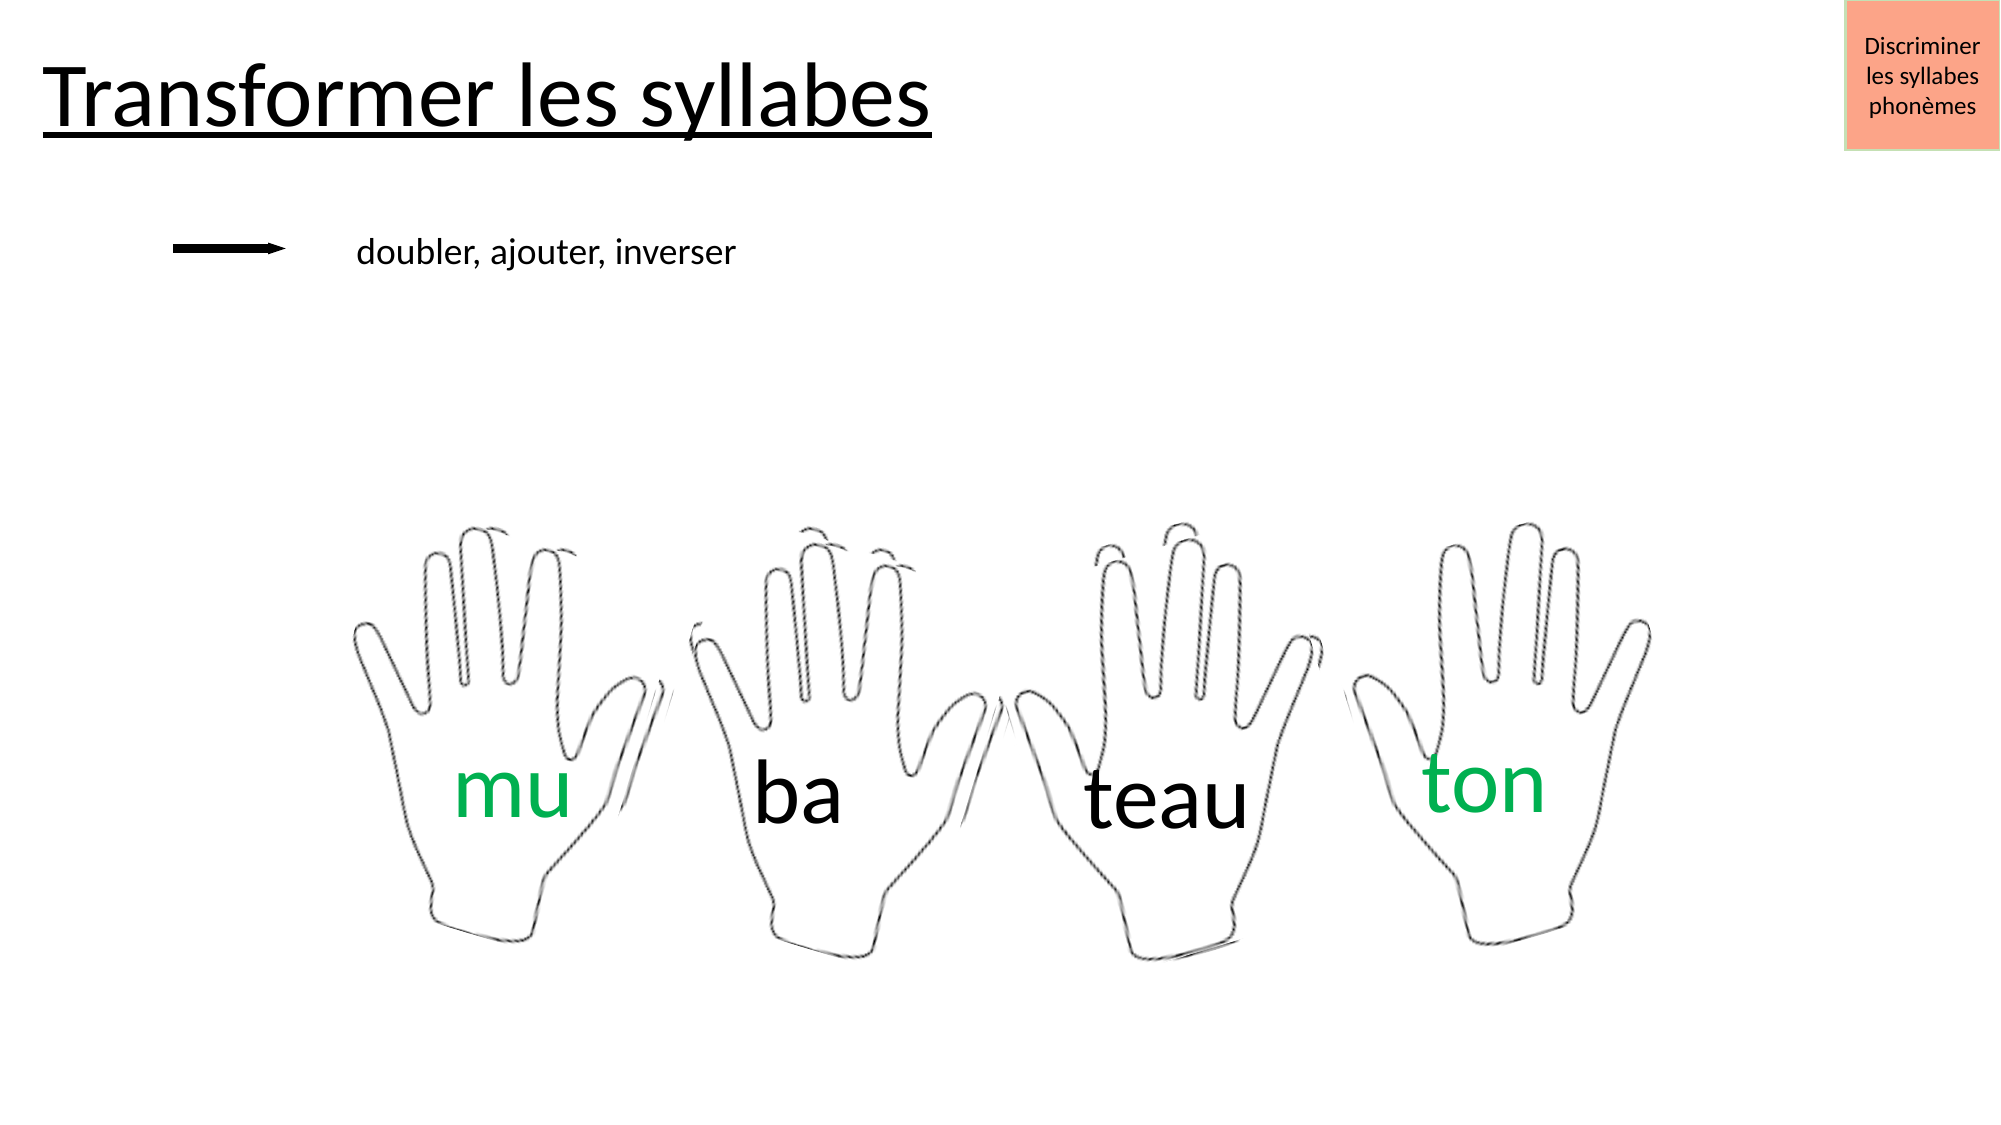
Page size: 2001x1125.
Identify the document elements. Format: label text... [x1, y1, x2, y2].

text_box ton [1407, 714, 1563, 839]
text_box Transformer les syllabes [28, 27, 947, 152]
text_box doubler, ajouter, inverser [341, 220, 1584, 280]
text_box Discriminer les syllabes phonèmes [1846, 0, 2000, 150]
picture [279, 496, 1398, 985]
text_box teau [1069, 729, 1267, 855]
text_box mu [437, 718, 589, 844]
text_box ba [737, 724, 860, 849]
picture [1312, 496, 1726, 969]
